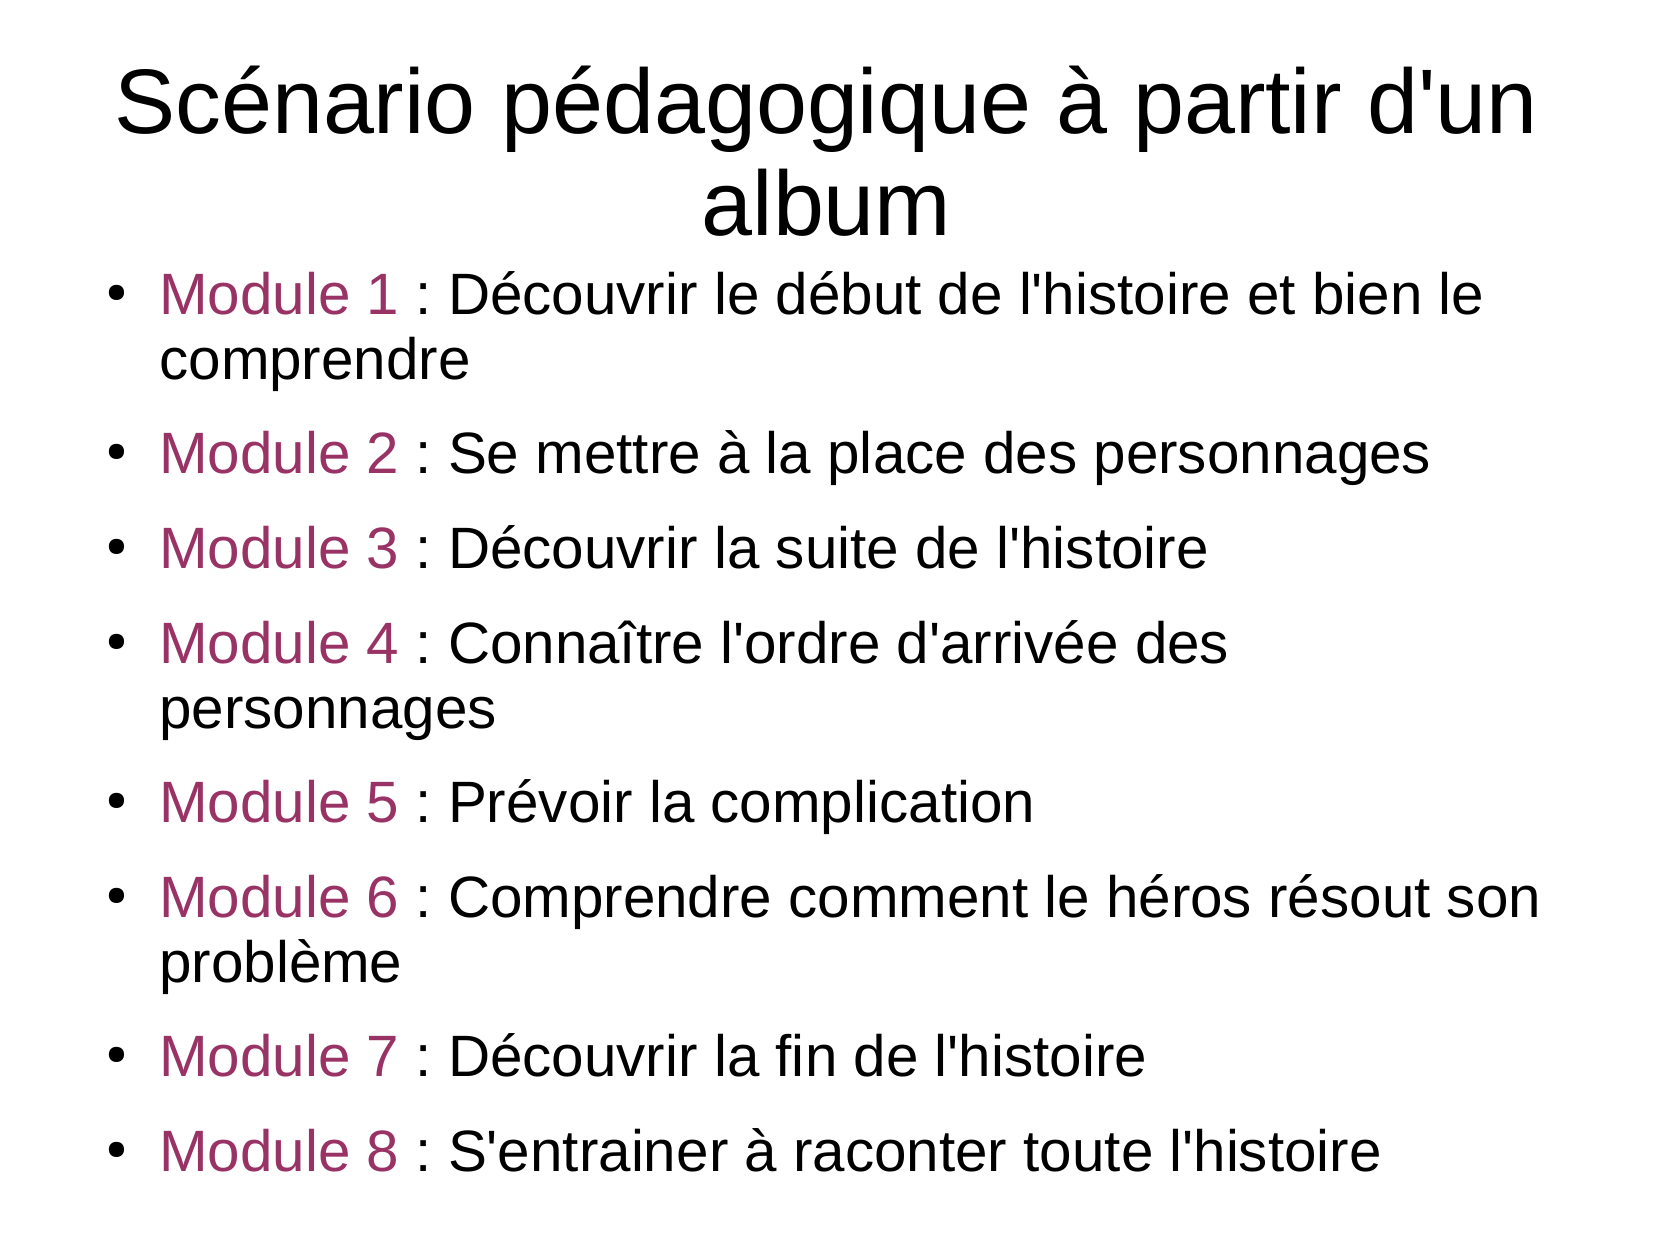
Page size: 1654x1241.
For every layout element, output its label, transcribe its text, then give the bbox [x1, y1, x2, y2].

list Module 1 : Découvrir le début de l'histoire et bien le comprendre Module 2 : Se mettre à la place des personnages Module 3 : Découvrir la suite de l'histoire Module 4 : Connaître l'ordre d'arrivée des personnages Module 5 : Prévoir la complication Module 6 : Comprendre comment le héros résout son problème Module 7 : Découvrir la fin de l'histoire Module 8 : S'entrainer à raconter toute l'histoire [88, 261, 1577, 1182]
title Scénario pédagogique à partir d'un album [82, 49, 1571, 257]
